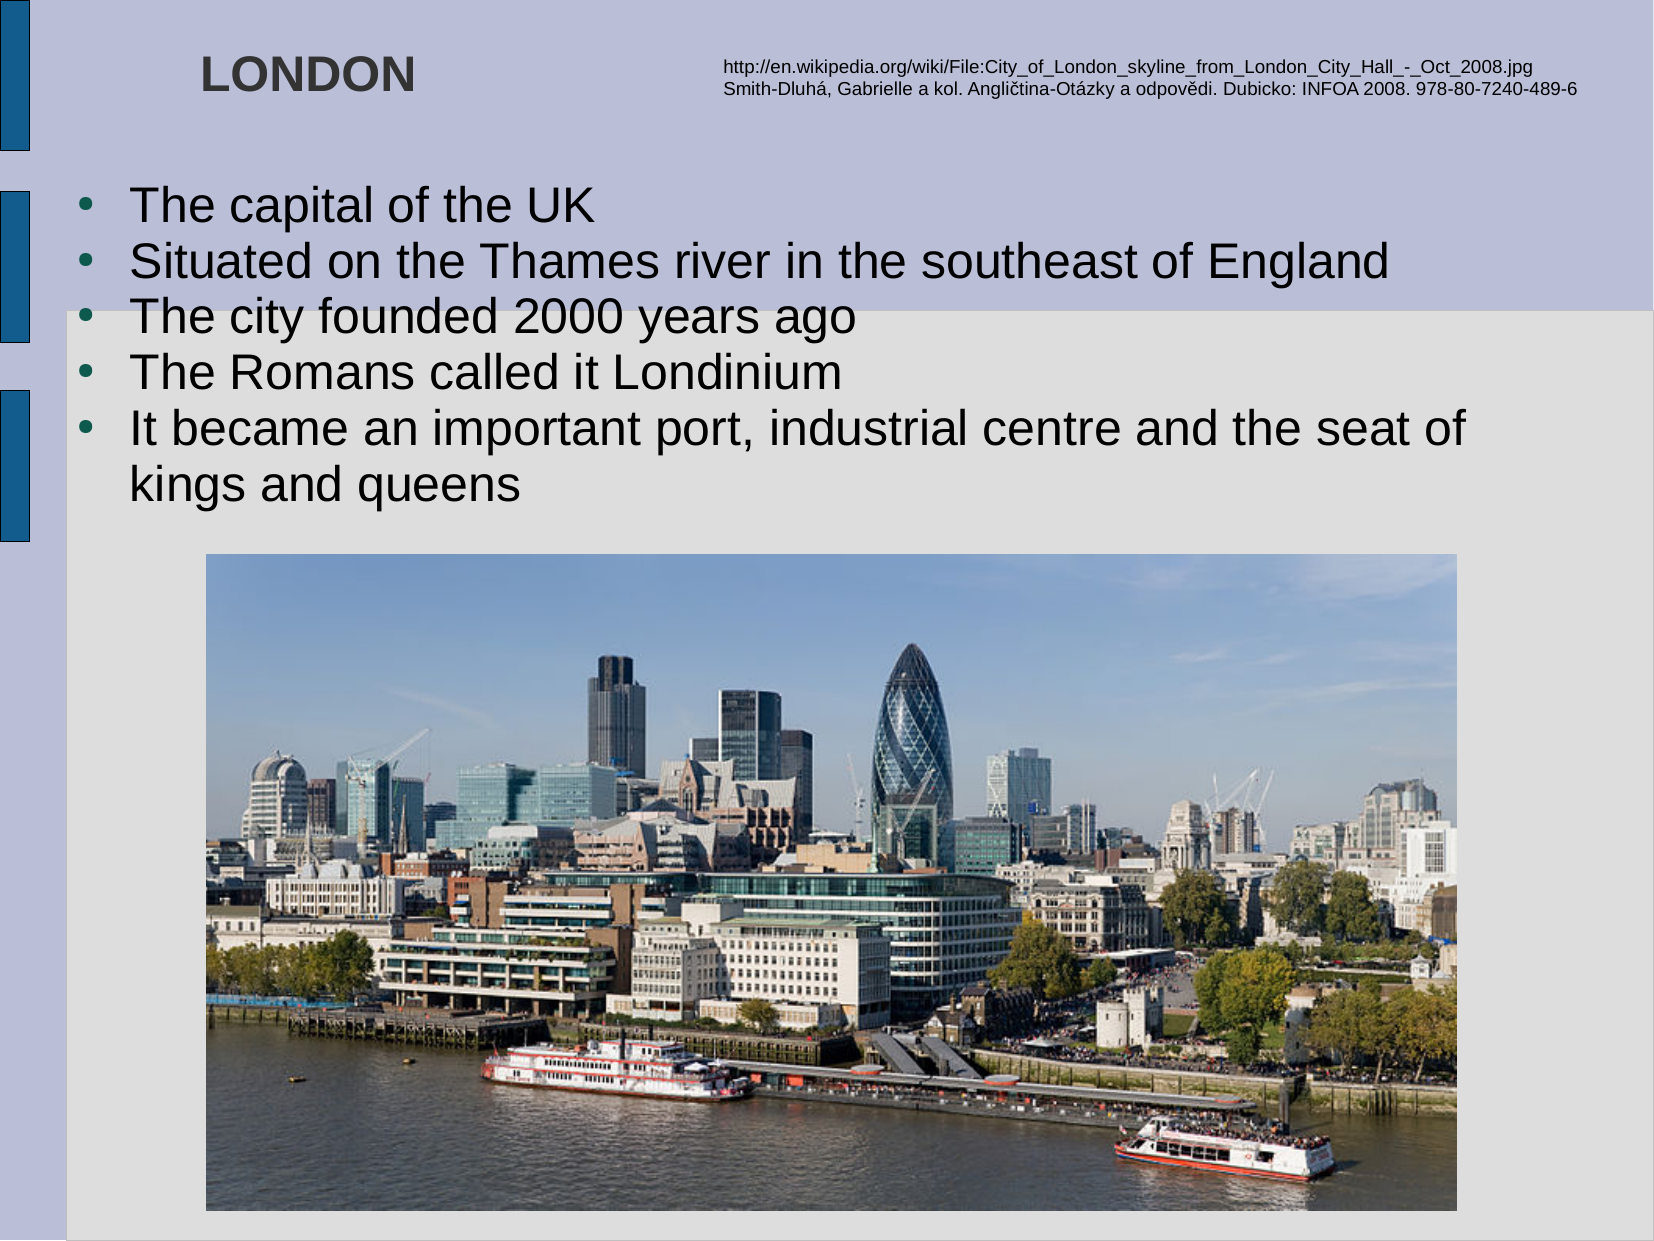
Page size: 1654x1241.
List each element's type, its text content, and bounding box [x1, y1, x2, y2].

picture [206, 554, 1457, 1211]
title LONDON [88, 29, 529, 119]
text_box http://en.wikipedia.org/wiki/File:City_of_London_skyline_from_London_City_Hall_-_Oct_2008.jpg Smith-Dluhá, Gabrielle a kol. Angličtina-Otázky a odpovědi. Dubicko: INFOA 2008. 978-80-7240-489-6 [708, 49, 1614, 107]
list The capital of the UK Situated on the Thames river in the southeast of England The city founded 2000 years ago The Romans called it Londinium It became an important port, industrial centre and the seat of kings and queens [59, 177, 1472, 959]
